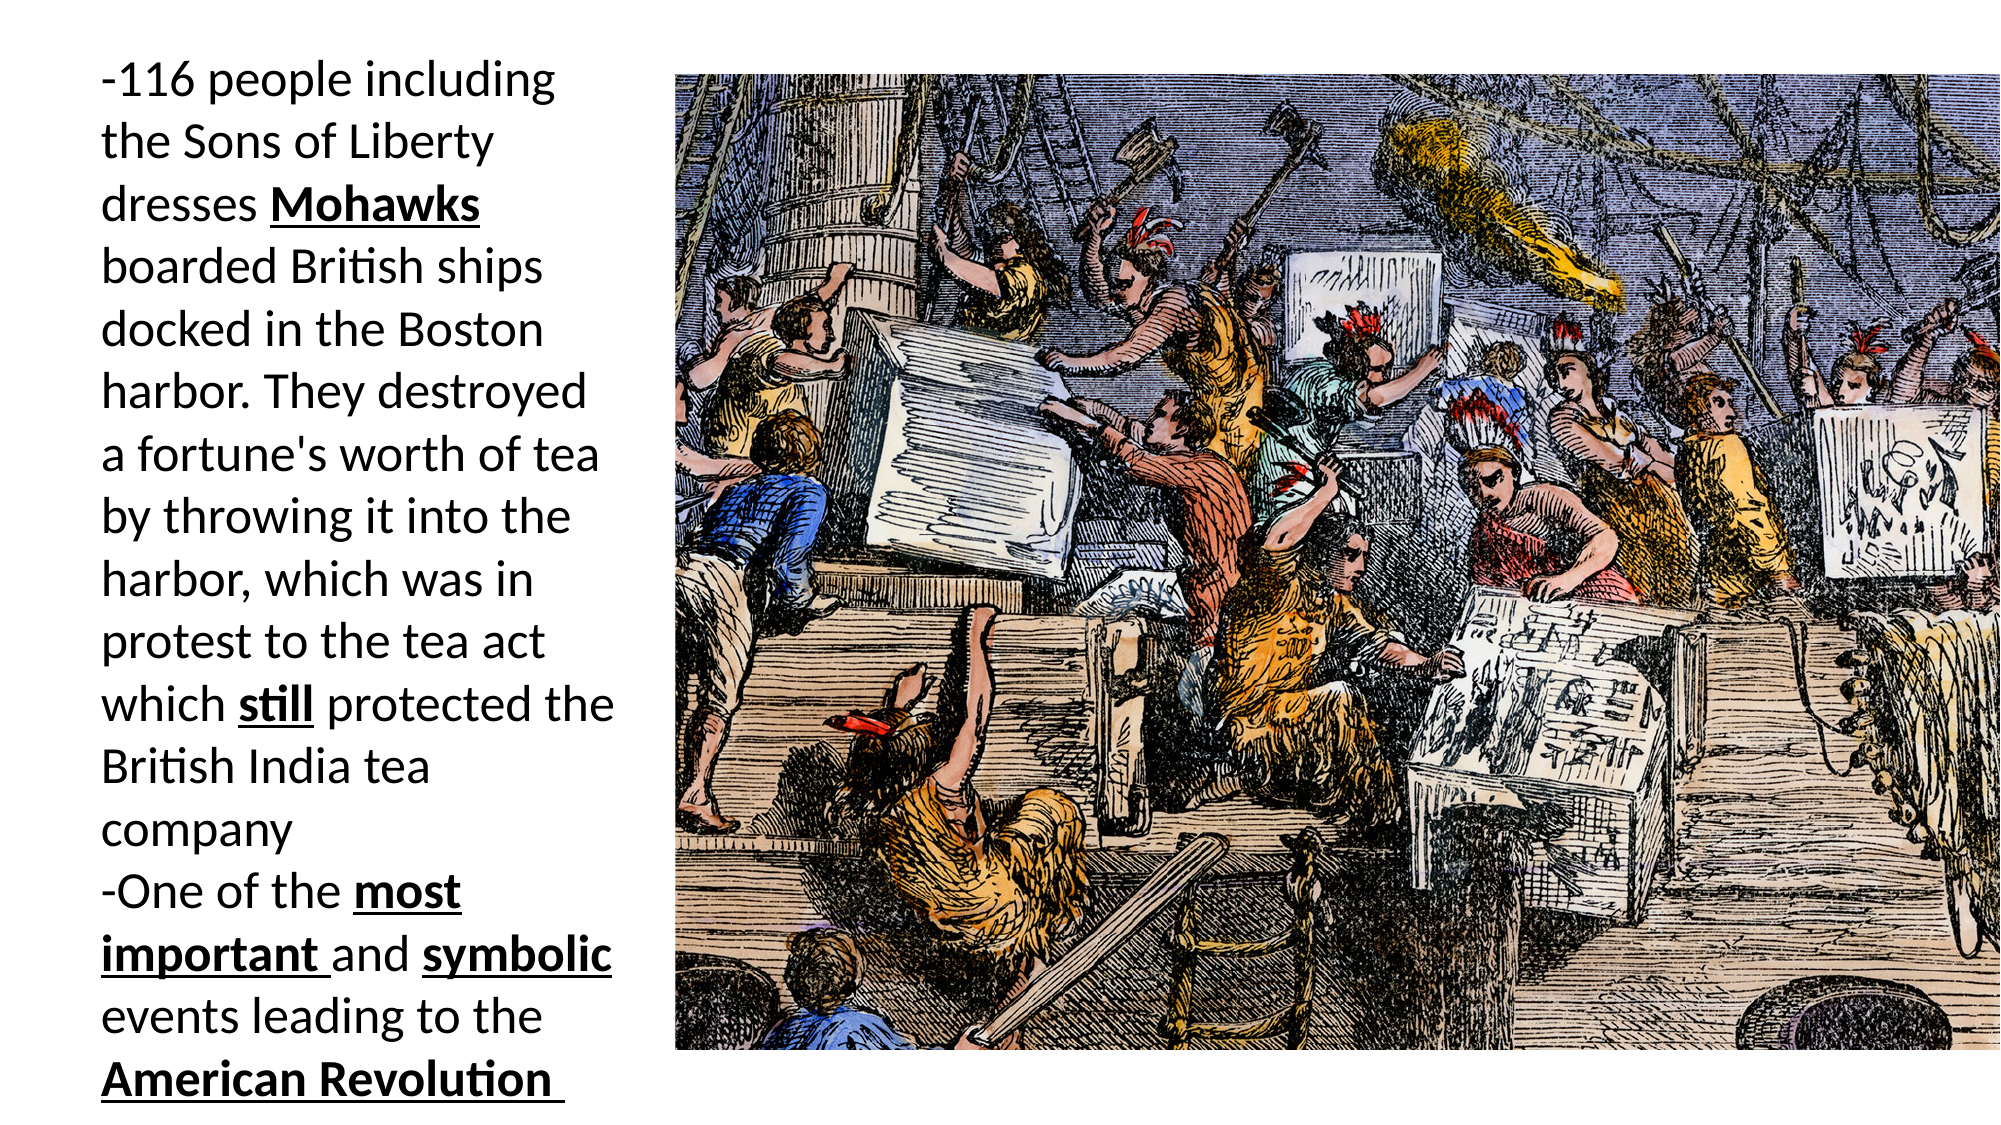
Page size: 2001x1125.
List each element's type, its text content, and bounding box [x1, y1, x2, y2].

text_box -116 people including the Sons of Liberty dresses Mohawks boarded British ships docked in the Boston harbor. They destroyed a fortune's worth of tea by throwing it into the harbor, which was in protest to the tea act which still protected the British India tea company -One of the most important and symbolic events leading to the American Revolution [85, 36, 640, 1125]
picture [675, 74, 2000, 1050]
